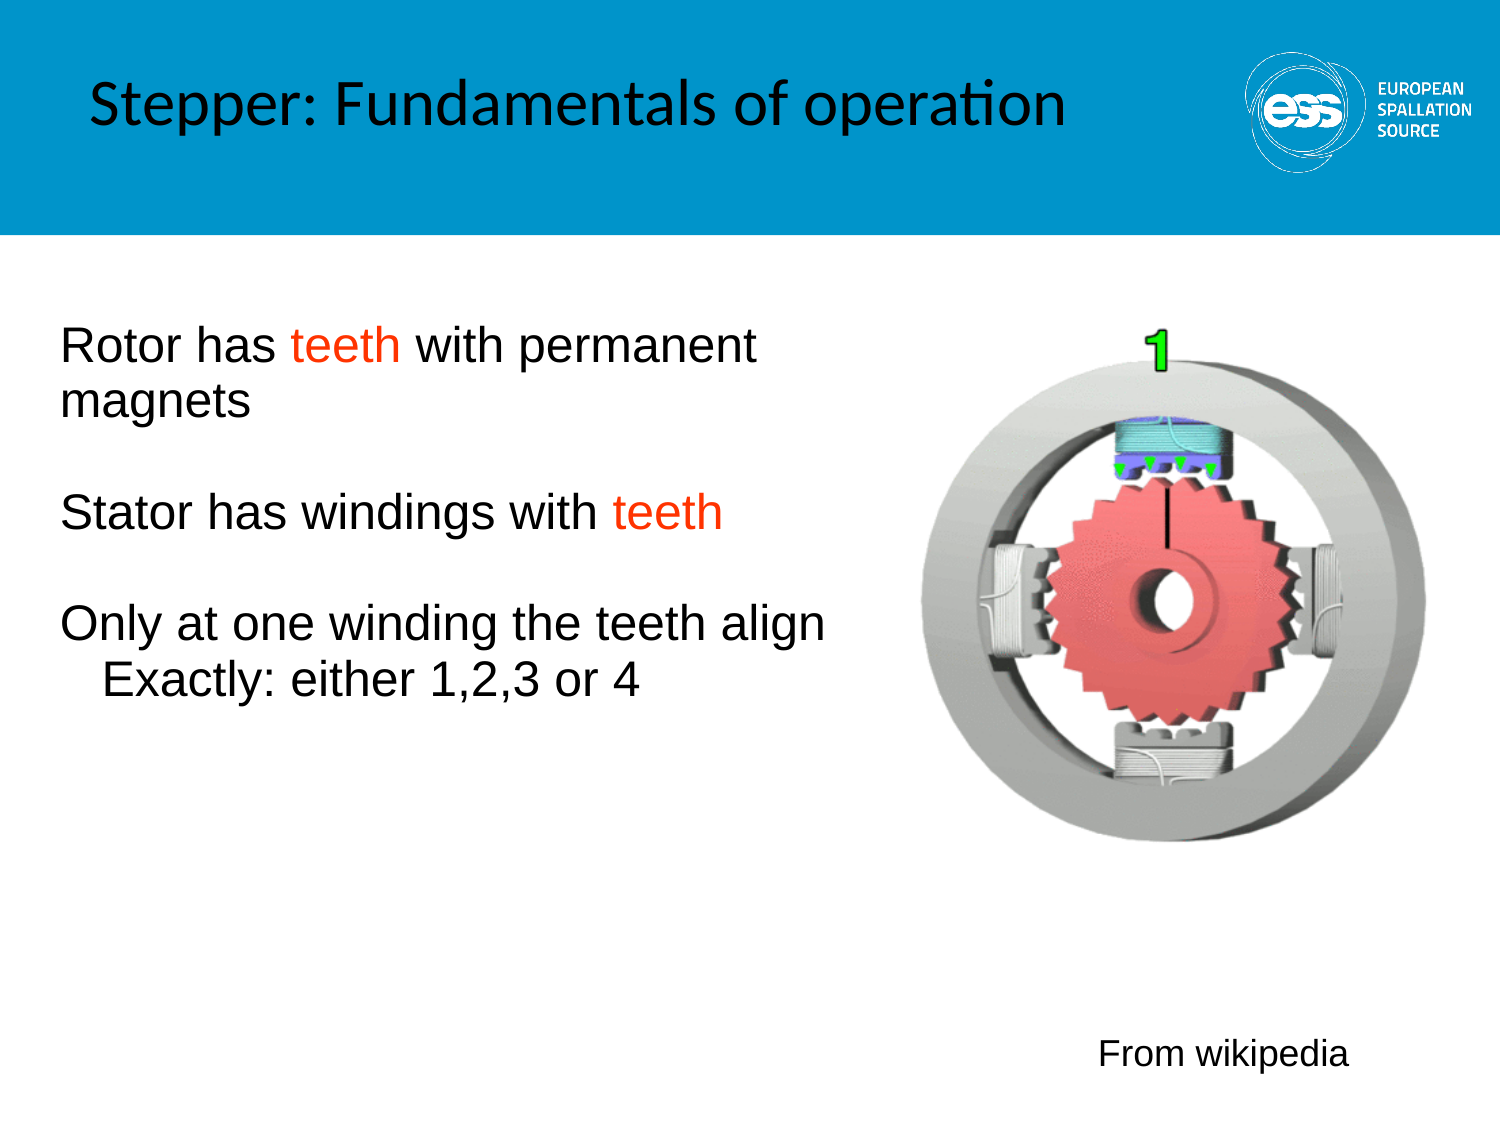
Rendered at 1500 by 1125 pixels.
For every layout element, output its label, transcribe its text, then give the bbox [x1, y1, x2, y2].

picture [1398, 109, 1406, 115]
picture [1418, 104, 1423, 115]
picture [1389, 104, 1393, 115]
picture [1423, 83, 1430, 94]
text_box Rotor has teeth with permanent magnets Stator has windings with teeth Only at one winding the teeth align Exactly: either 1,2,3 or 4 [45, 309, 946, 1036]
picture [1454, 83, 1458, 94]
picture [1409, 104, 1415, 115]
picture [1264, 94, 1342, 127]
picture [1436, 104, 1444, 115]
title Stepper: Fundamentals of operation [75, 50, 1247, 239]
picture [1422, 125, 1428, 134]
picture [1432, 125, 1438, 136]
picture [1443, 86, 1450, 93]
picture [1400, 83, 1407, 94]
picture [1379, 83, 1385, 94]
picture [864, 312, 1475, 892]
text_box From wikipedia [1083, 1025, 1366, 1083]
